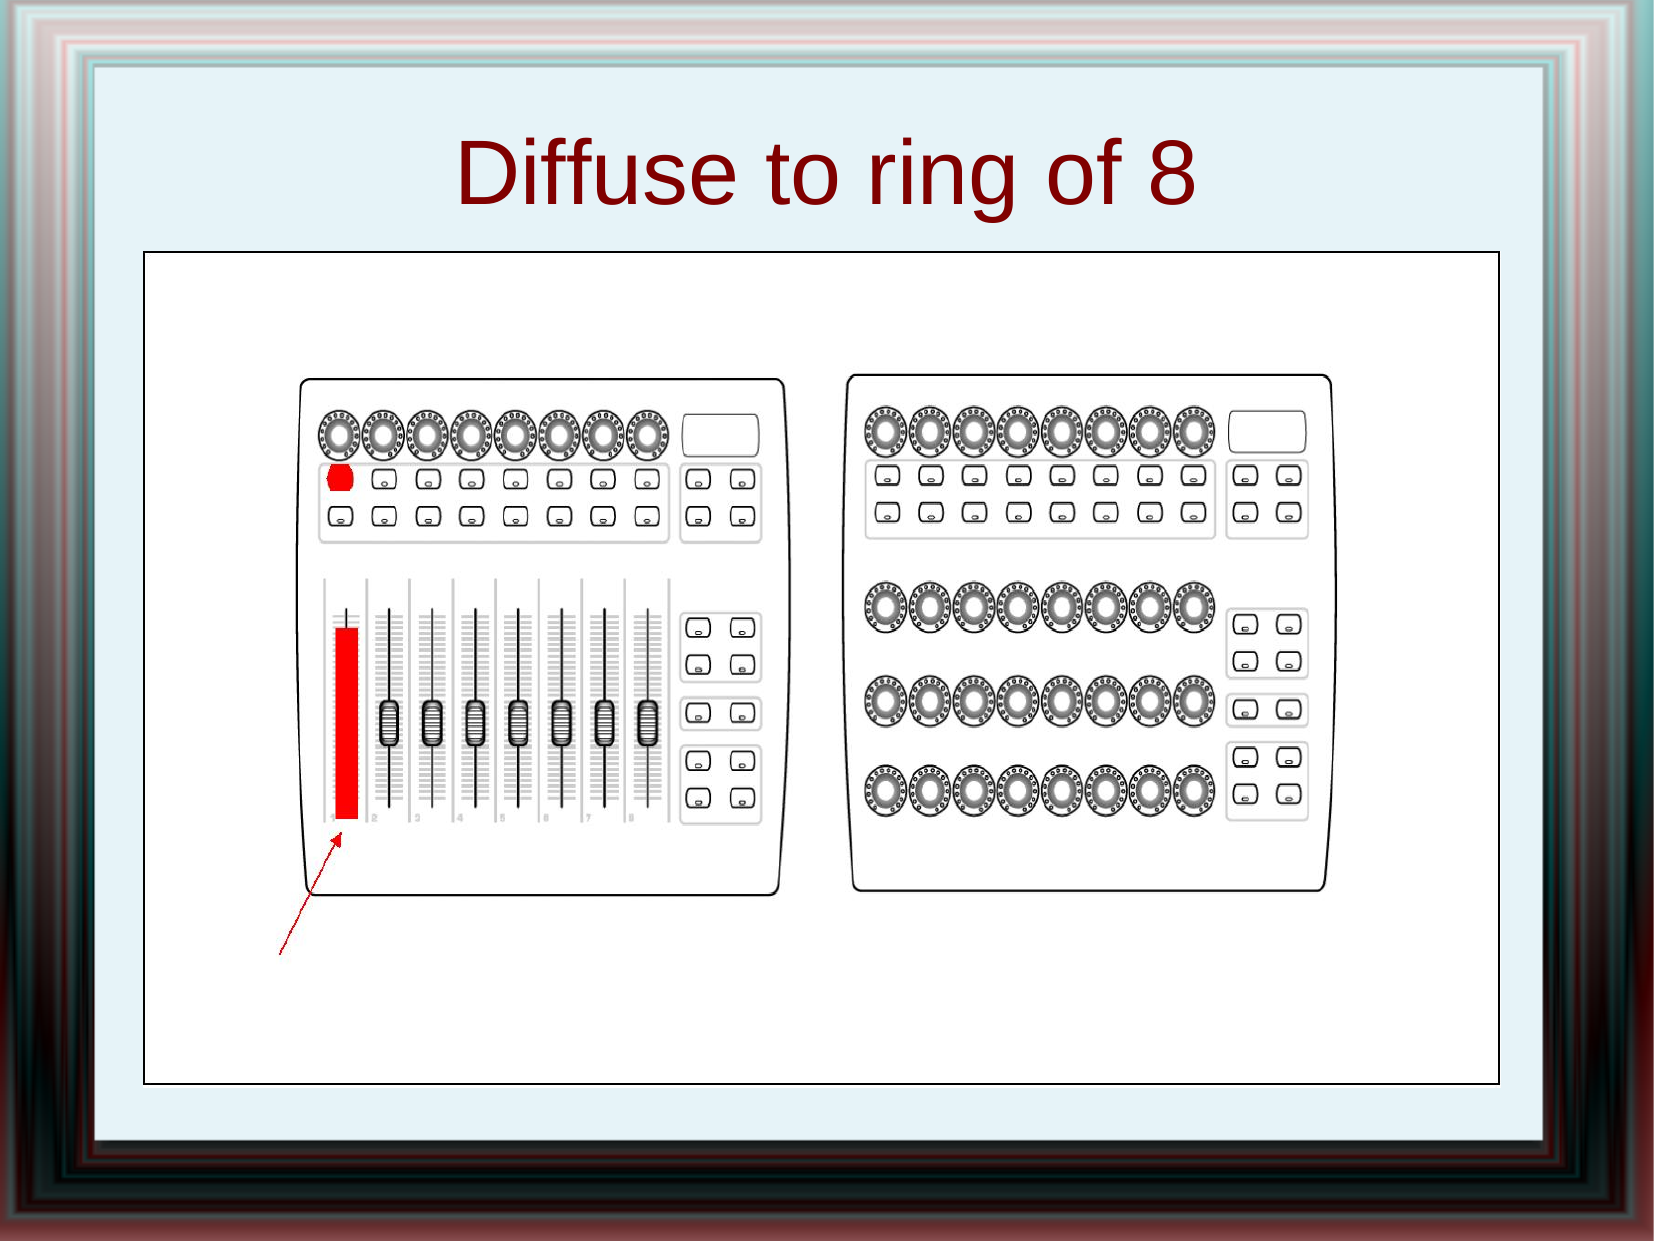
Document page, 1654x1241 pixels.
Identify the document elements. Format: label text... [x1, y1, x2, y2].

title Diffuse to ring of 8 [118, 95, 1536, 250]
picture [0, 0, 1654, 1241]
